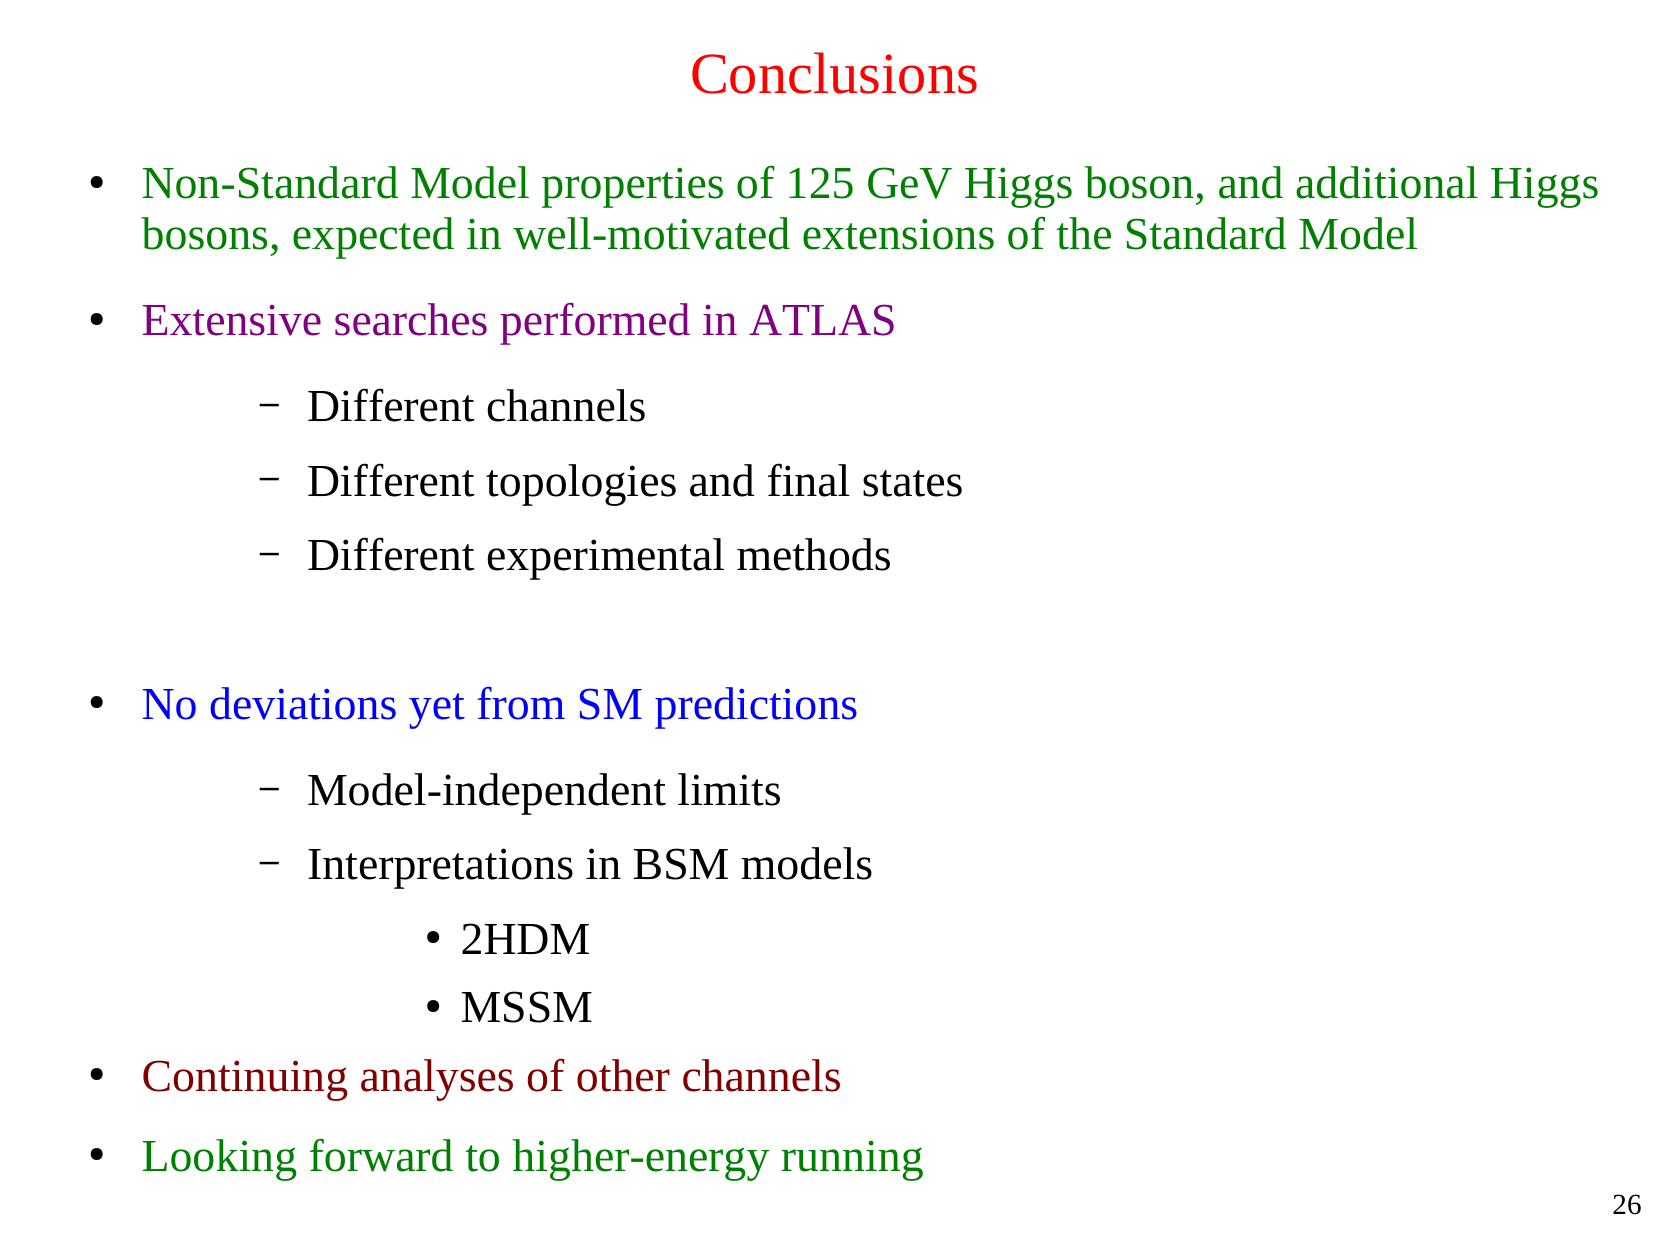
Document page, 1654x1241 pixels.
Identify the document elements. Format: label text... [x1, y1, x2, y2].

list Non-Standard Model properties of 125 GeV Higgs boson, and additional Higgs bosons, expected in well-motivated extensions of the Standard Model Extensive searches performed in ATLAS Different channels Different topologies and final states Different experimental methods No deviations yet from SM predictions Model-independent limits Interpretations in BSM models 2HDM MSSM Continuing analyses of other channels Looking forward to higher-energy running [70, 158, 1654, 1182]
title Conclusions [128, 0, 1541, 158]
